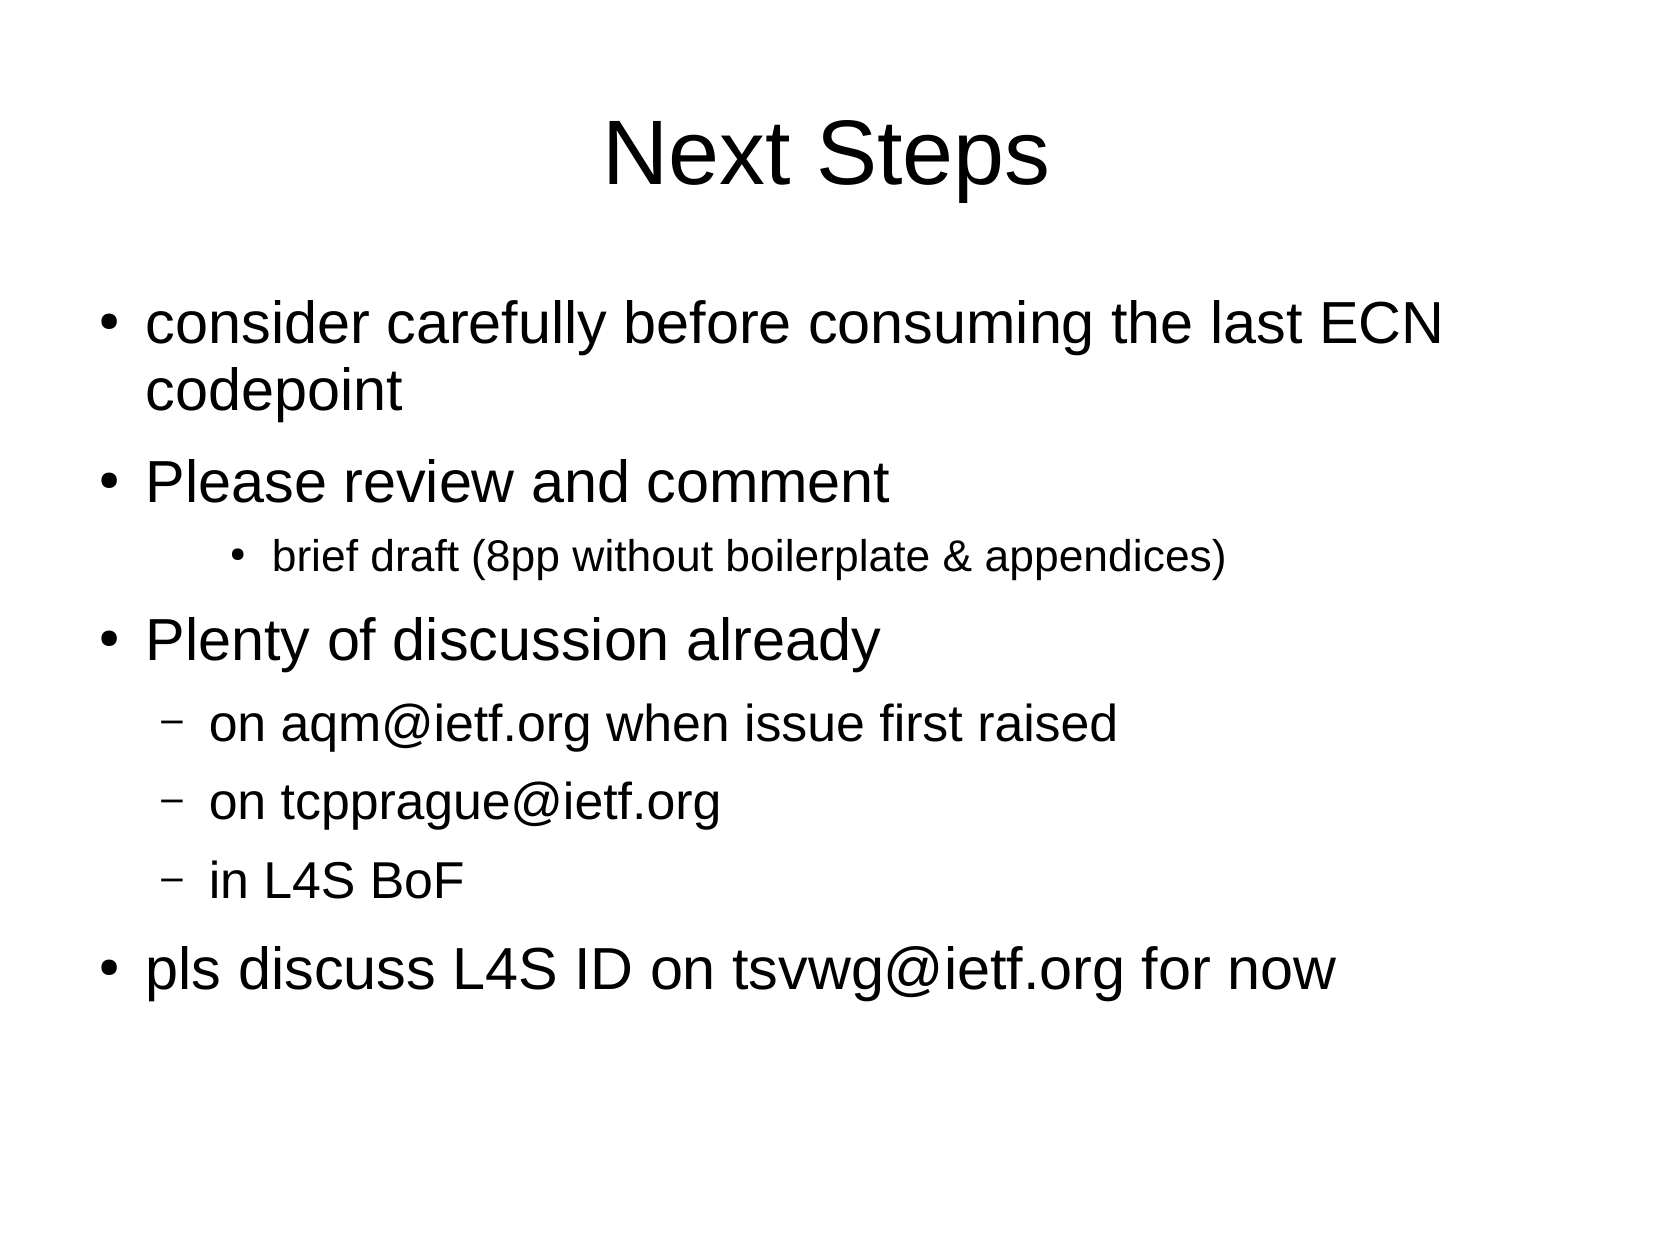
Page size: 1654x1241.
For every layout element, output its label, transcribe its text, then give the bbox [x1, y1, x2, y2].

list consider carefully before consuming the last ECN codepoint Please review and comment brief draft (8pp without boilerplate & appendices) Plenty of discussion already on aqm@ietf.org when issue first raised on tcpprague@ietf.org in L4S BoF pls discuss L4S ID on tsvwg@ietf.org for now [82, 290, 1571, 1010]
title Next Steps [82, 49, 1571, 257]
